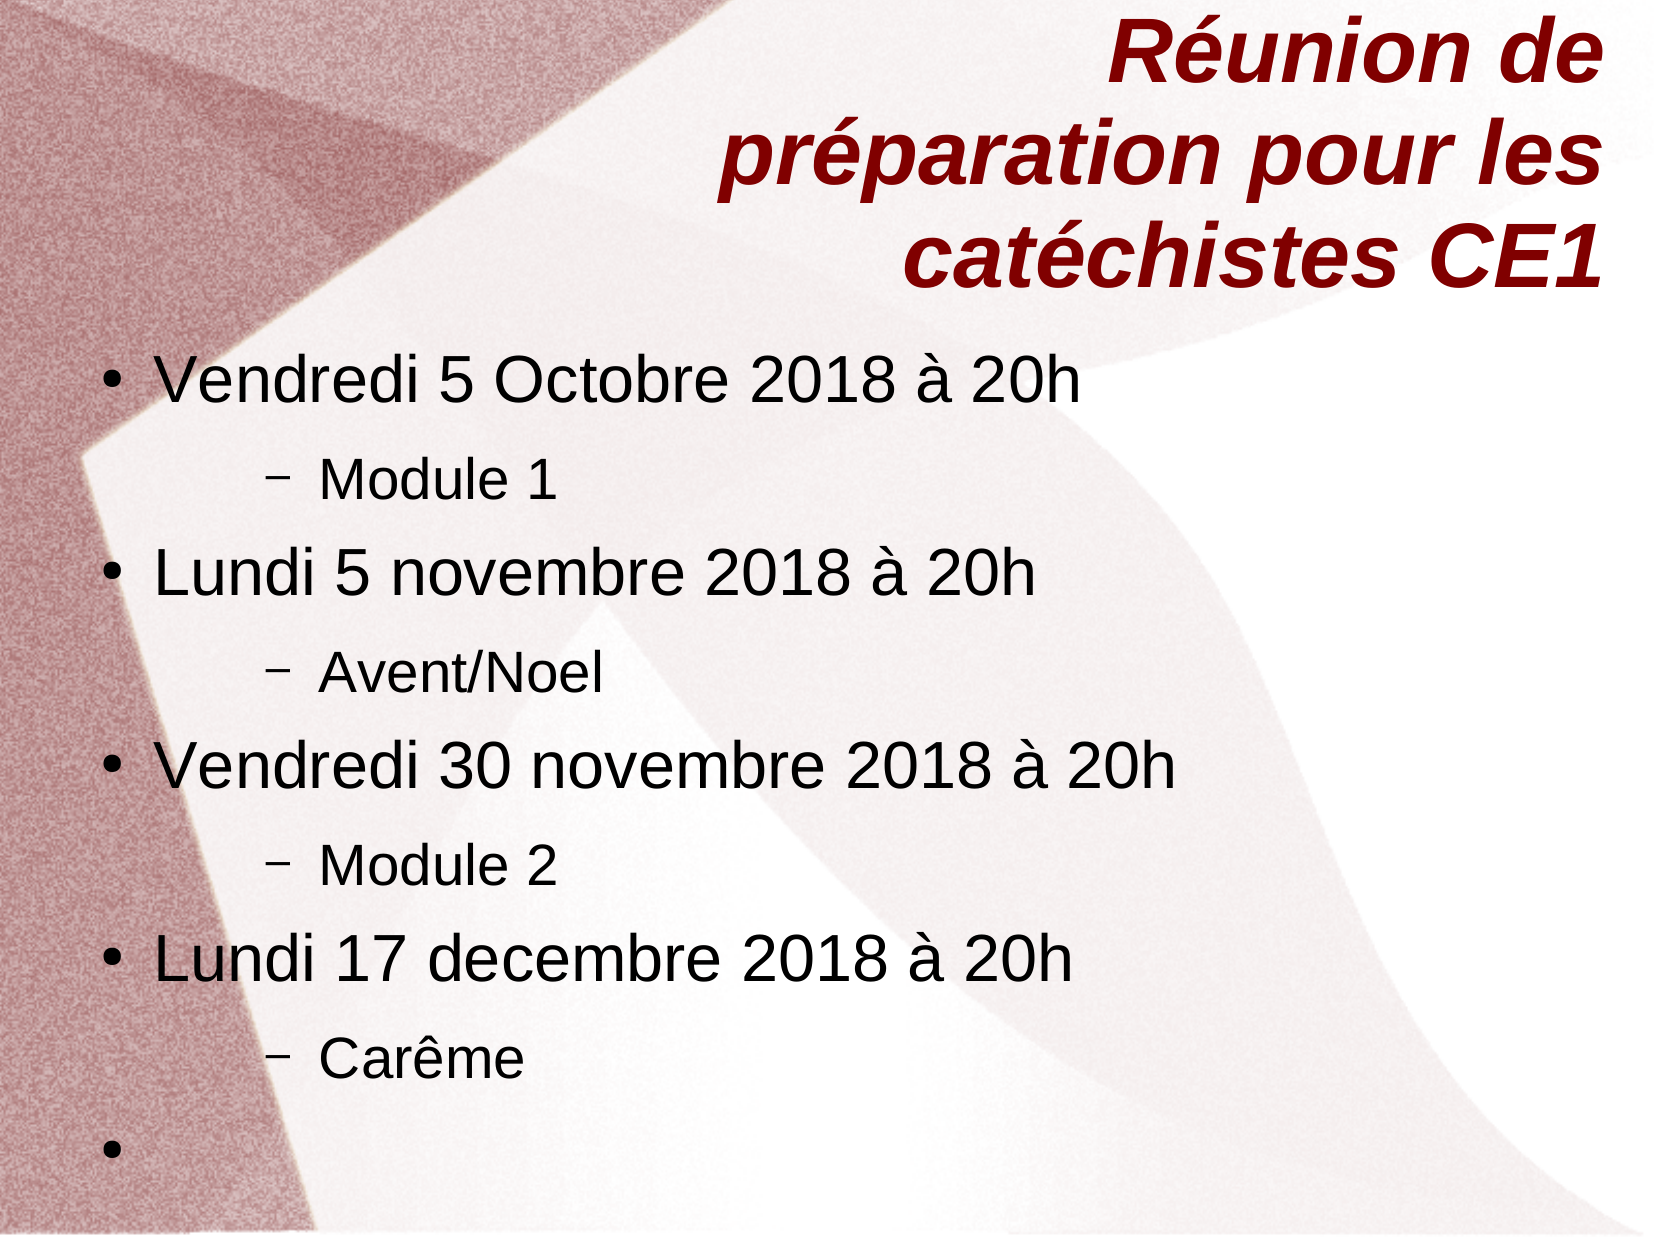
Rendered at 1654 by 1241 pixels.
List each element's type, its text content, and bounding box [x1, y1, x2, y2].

title Réunion de préparation pour les catéchistes CE1 [596, 0, 1607, 307]
picture [0, 0, 1654, 1241]
list Vendredi 5 Octobre 2018 à 20h Module 1 Lundi 5 novembre 2018 à 20h Avent/Noel Vendredi 30 novembre 2018 à 20h Module 2 Lundi 17 decembre 2018 à 20h Carême [82, 342, 1571, 1241]
